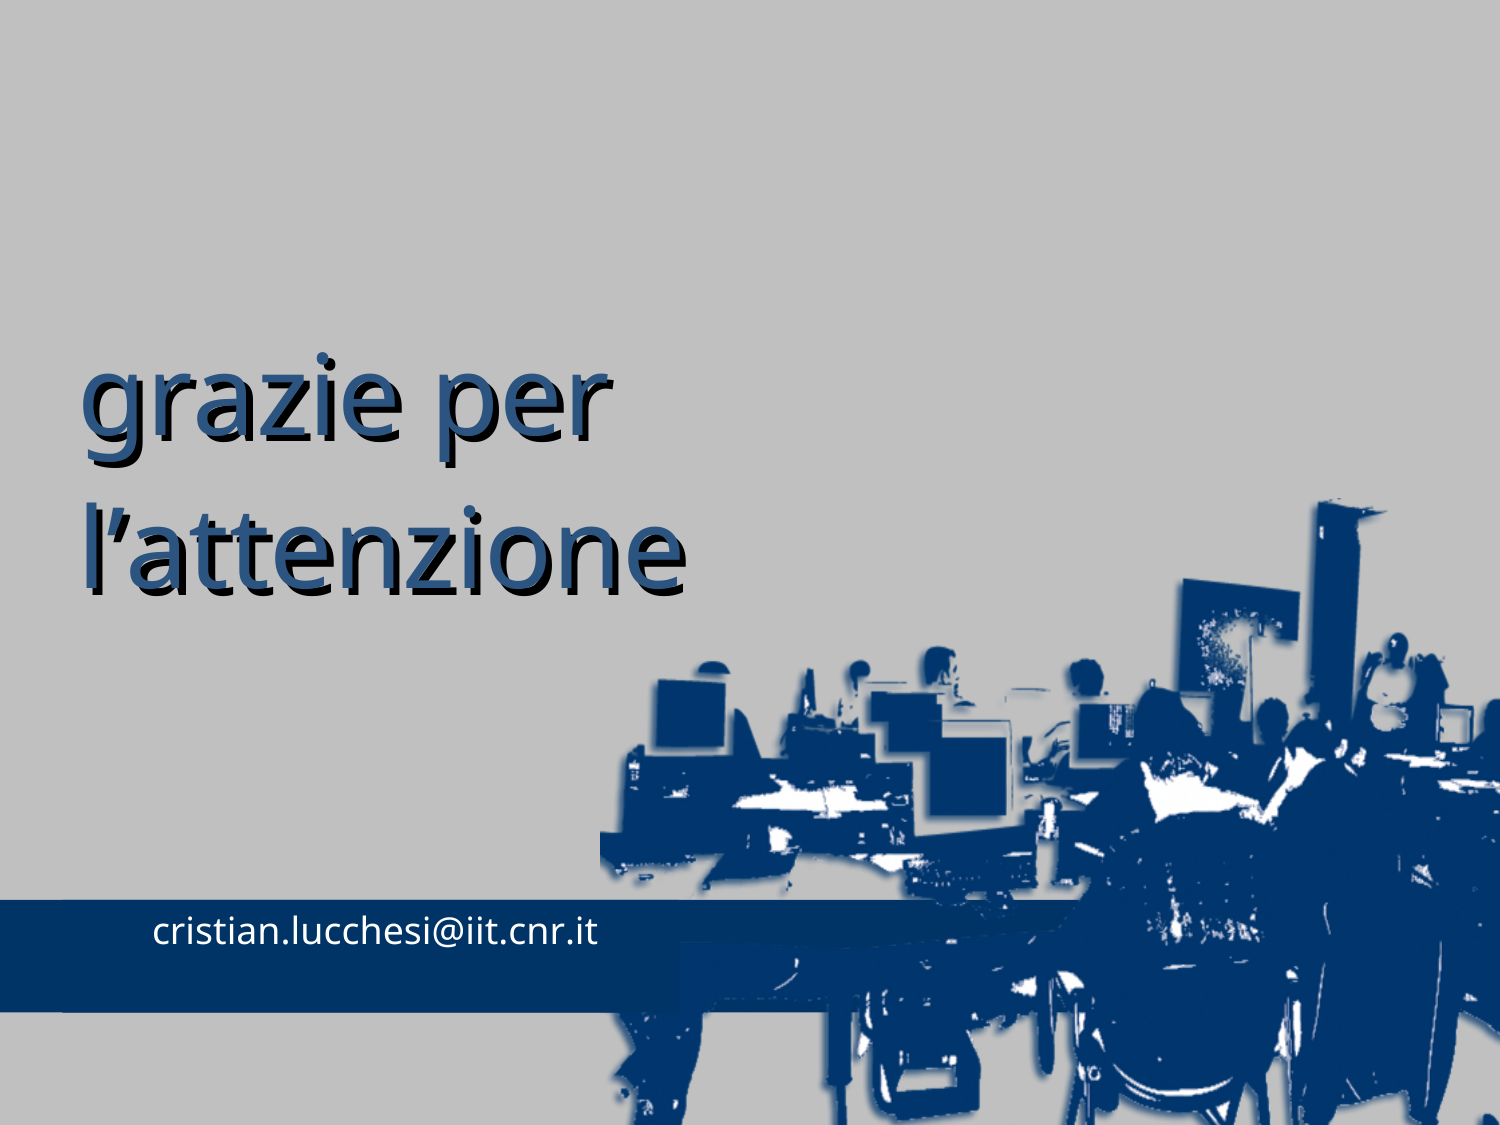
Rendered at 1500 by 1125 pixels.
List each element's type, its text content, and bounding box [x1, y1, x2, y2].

picture [600, 498, 1500, 1125]
title grazie per l’attenzione [62, 312, 1051, 625]
subtitle cristian.lucchesi@iit.cnr.it [62, 899, 680, 1013]
